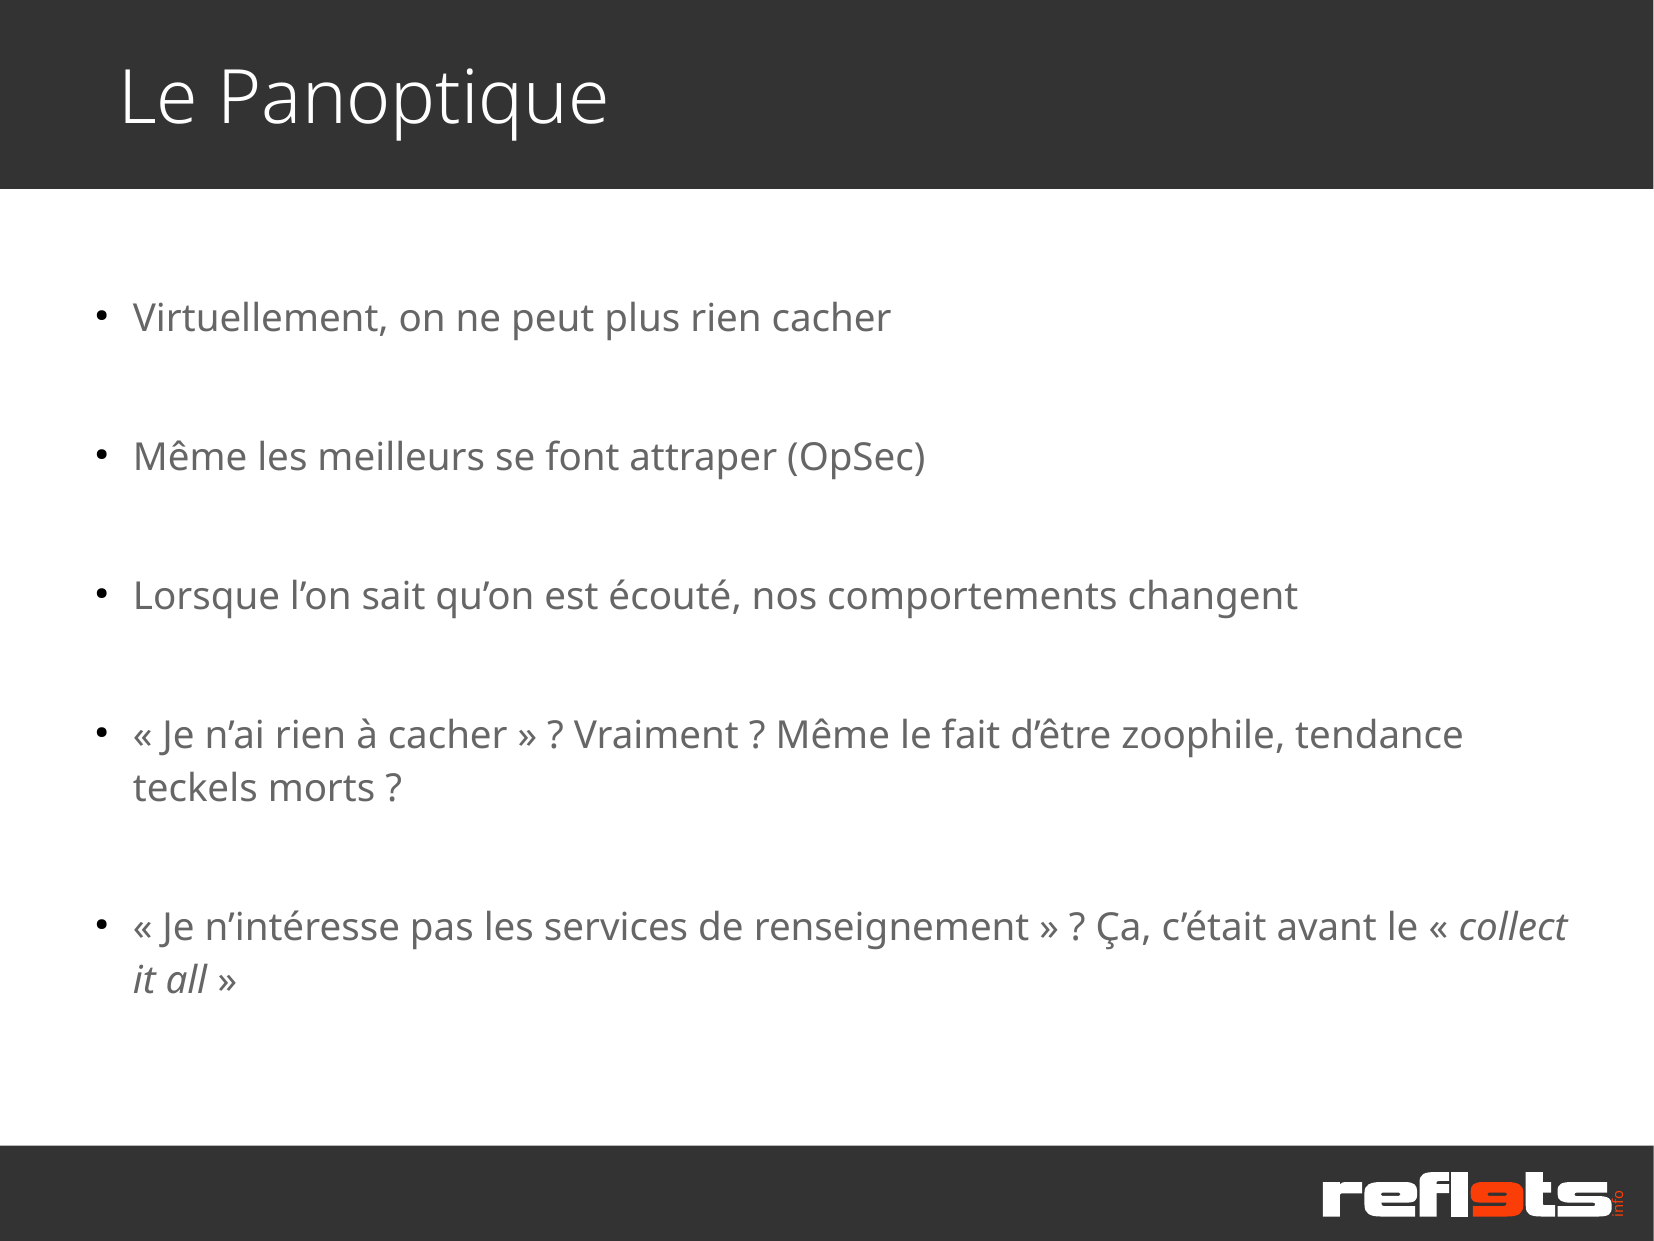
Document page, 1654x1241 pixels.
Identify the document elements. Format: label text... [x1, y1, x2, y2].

title Le Panoptique [0, 0, 1654, 189]
list Virtuellement, on ne peut plus rien cacher Même les meilleurs se font attraper (OpSec) Lorsque l’on sait qu’on est écouté, nos comportements changent « Je n’ai rien à cacher » ? Vraiment ? Même le fait d’être zoophile, tendance teckels morts ? « Je n’intéresse pas les services de renseignement » ? Ça, c’était avant le « collect it all » [82, 290, 1571, 1010]
